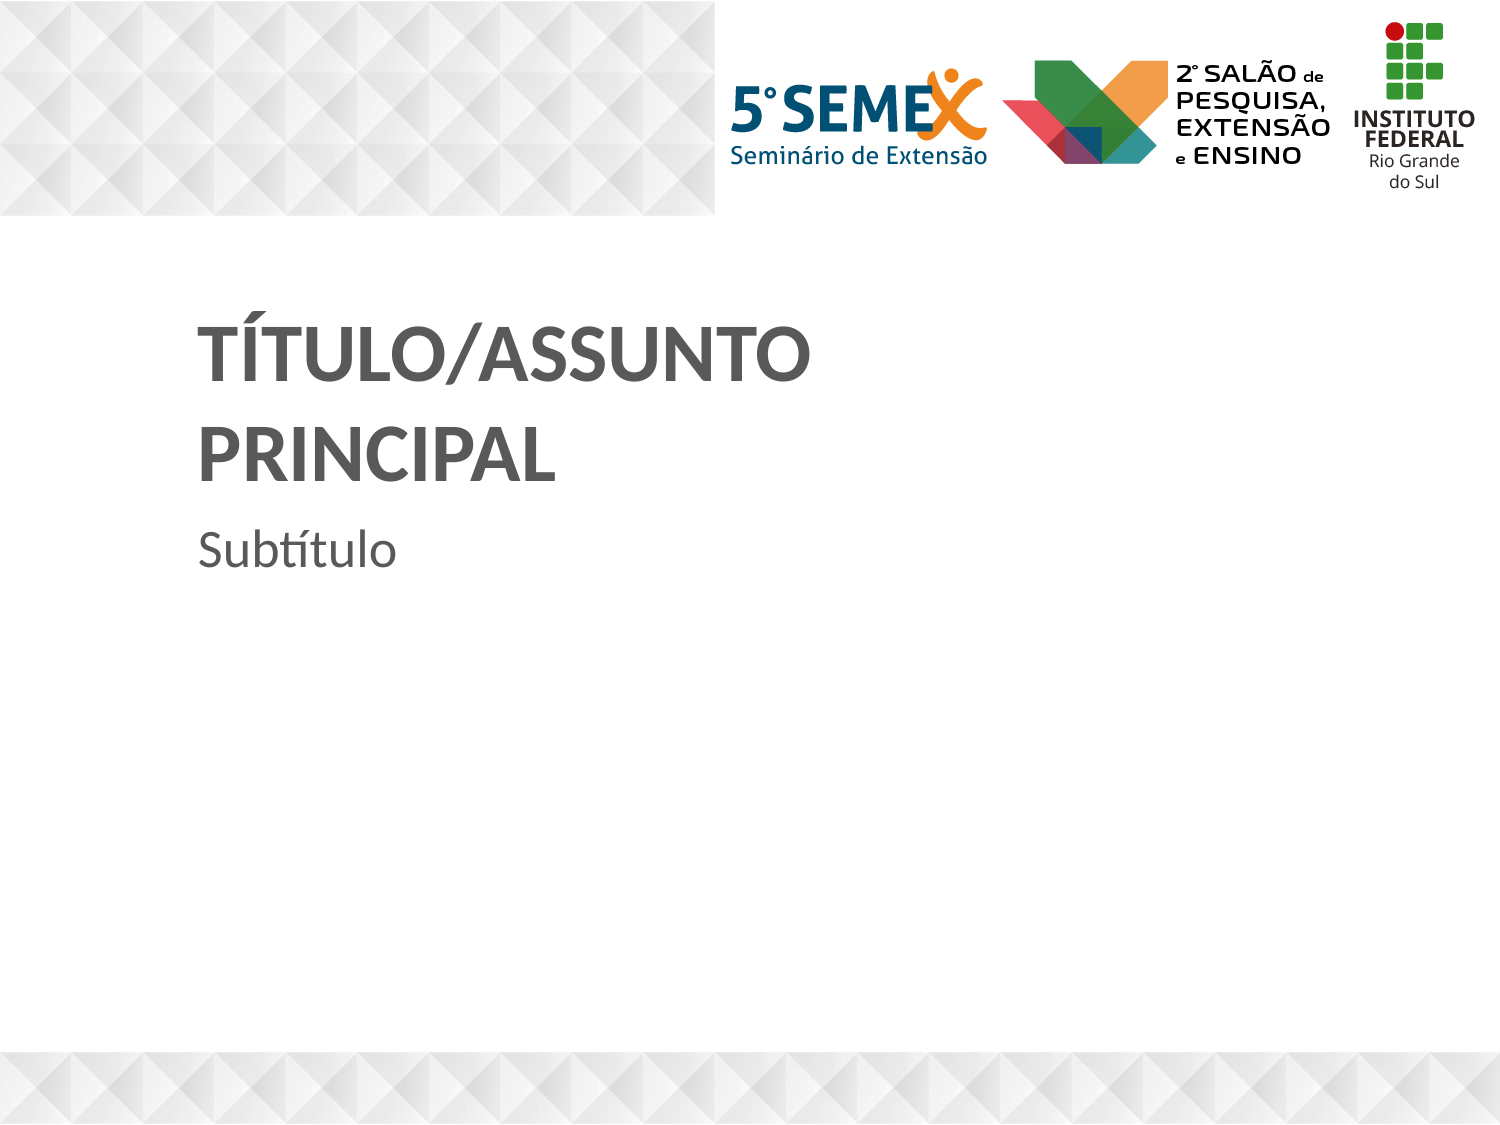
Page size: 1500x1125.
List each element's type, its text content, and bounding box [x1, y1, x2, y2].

text_box Subtítulo [183, 505, 416, 587]
picture [0, 1, 1500, 1124]
text_box TÍTULO/ASSUNTO PRINCIPAL [183, 290, 1069, 508]
